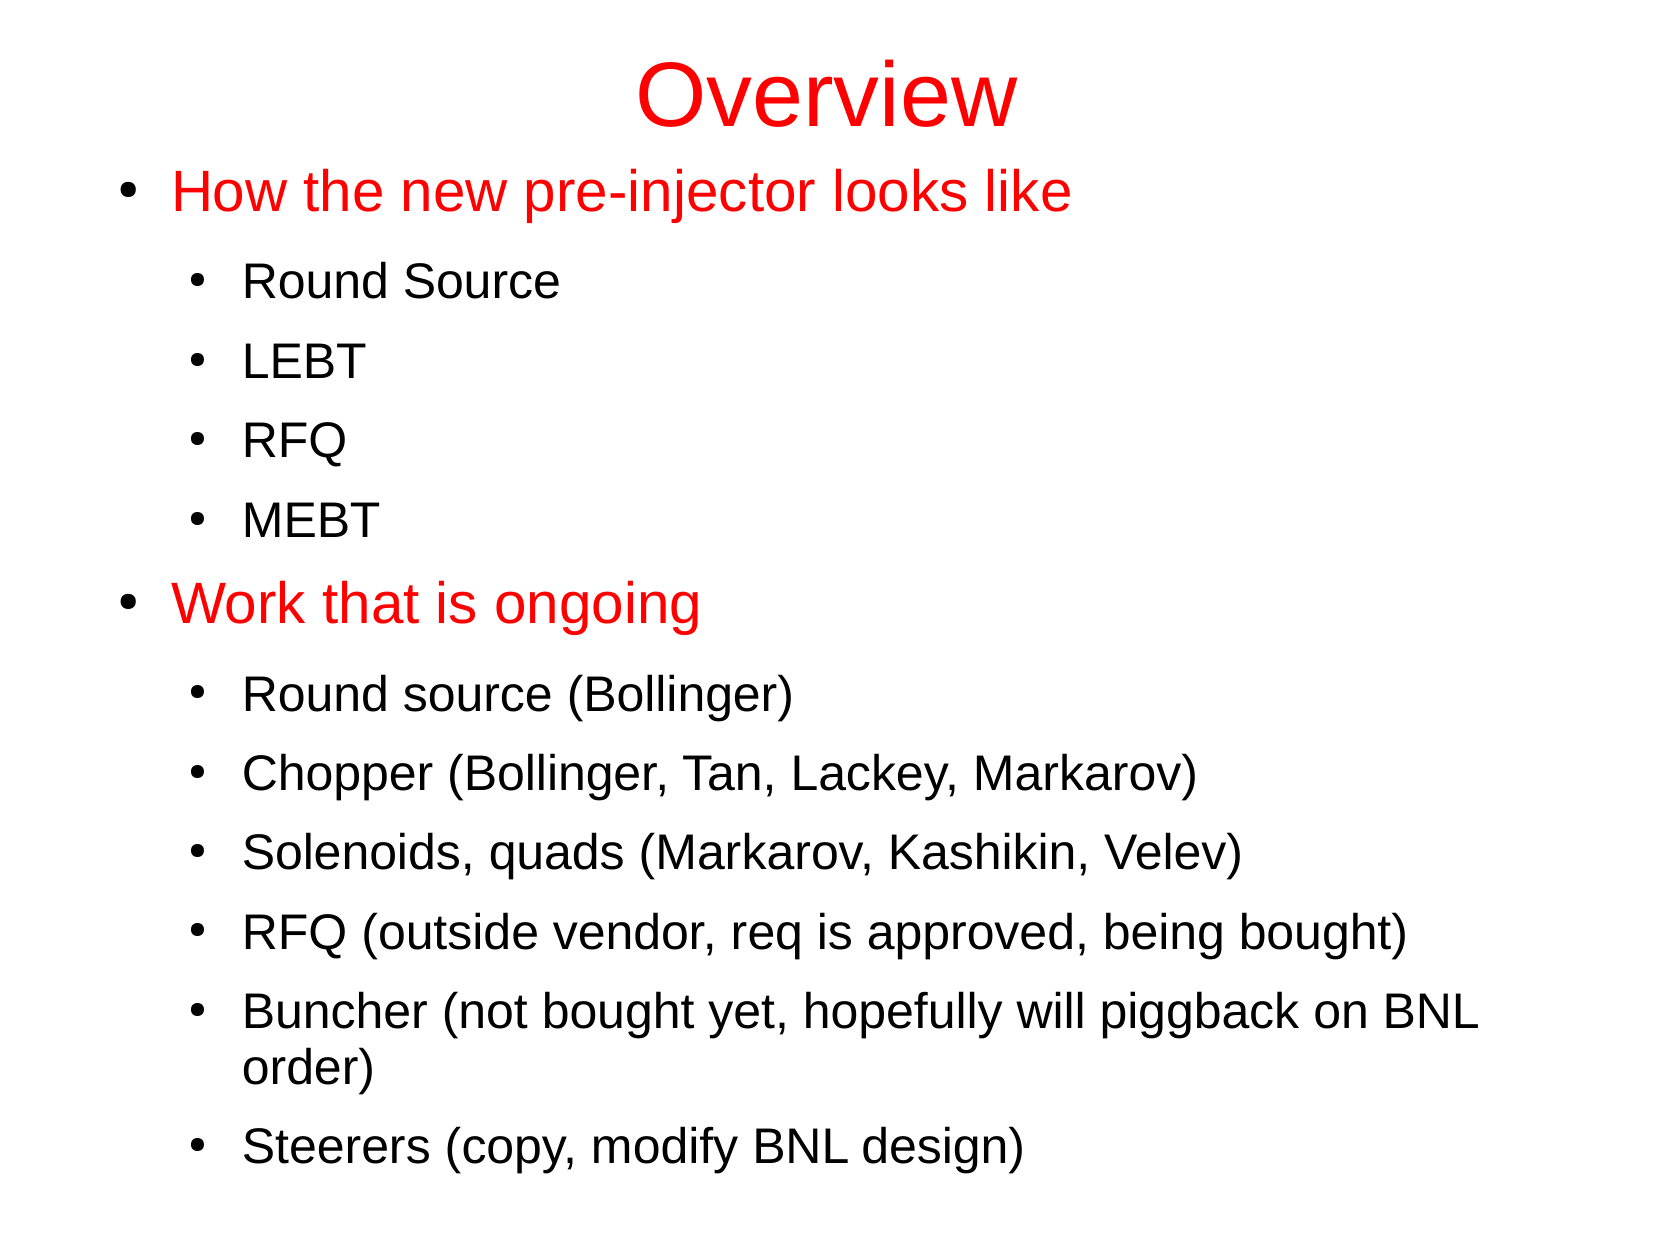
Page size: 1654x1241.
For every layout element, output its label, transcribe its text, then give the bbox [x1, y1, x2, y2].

title Overview [82, 10, 1571, 181]
list How the new pre-injector looks like Round Source LEBT RFQ MEBT Work that is ongoing Round source (Bollinger) Chopper (Bollinger, Tan, Lackey, Markarov) Solenoids, quads (Markarov, Kashikin, Velev) RFQ (outside vendor, req is approved, being bought) Buncher (not bought yet, hopefully will piggback on BNL order) Steerers (copy, modify BNL design) [100, 159, 1589, 1175]
